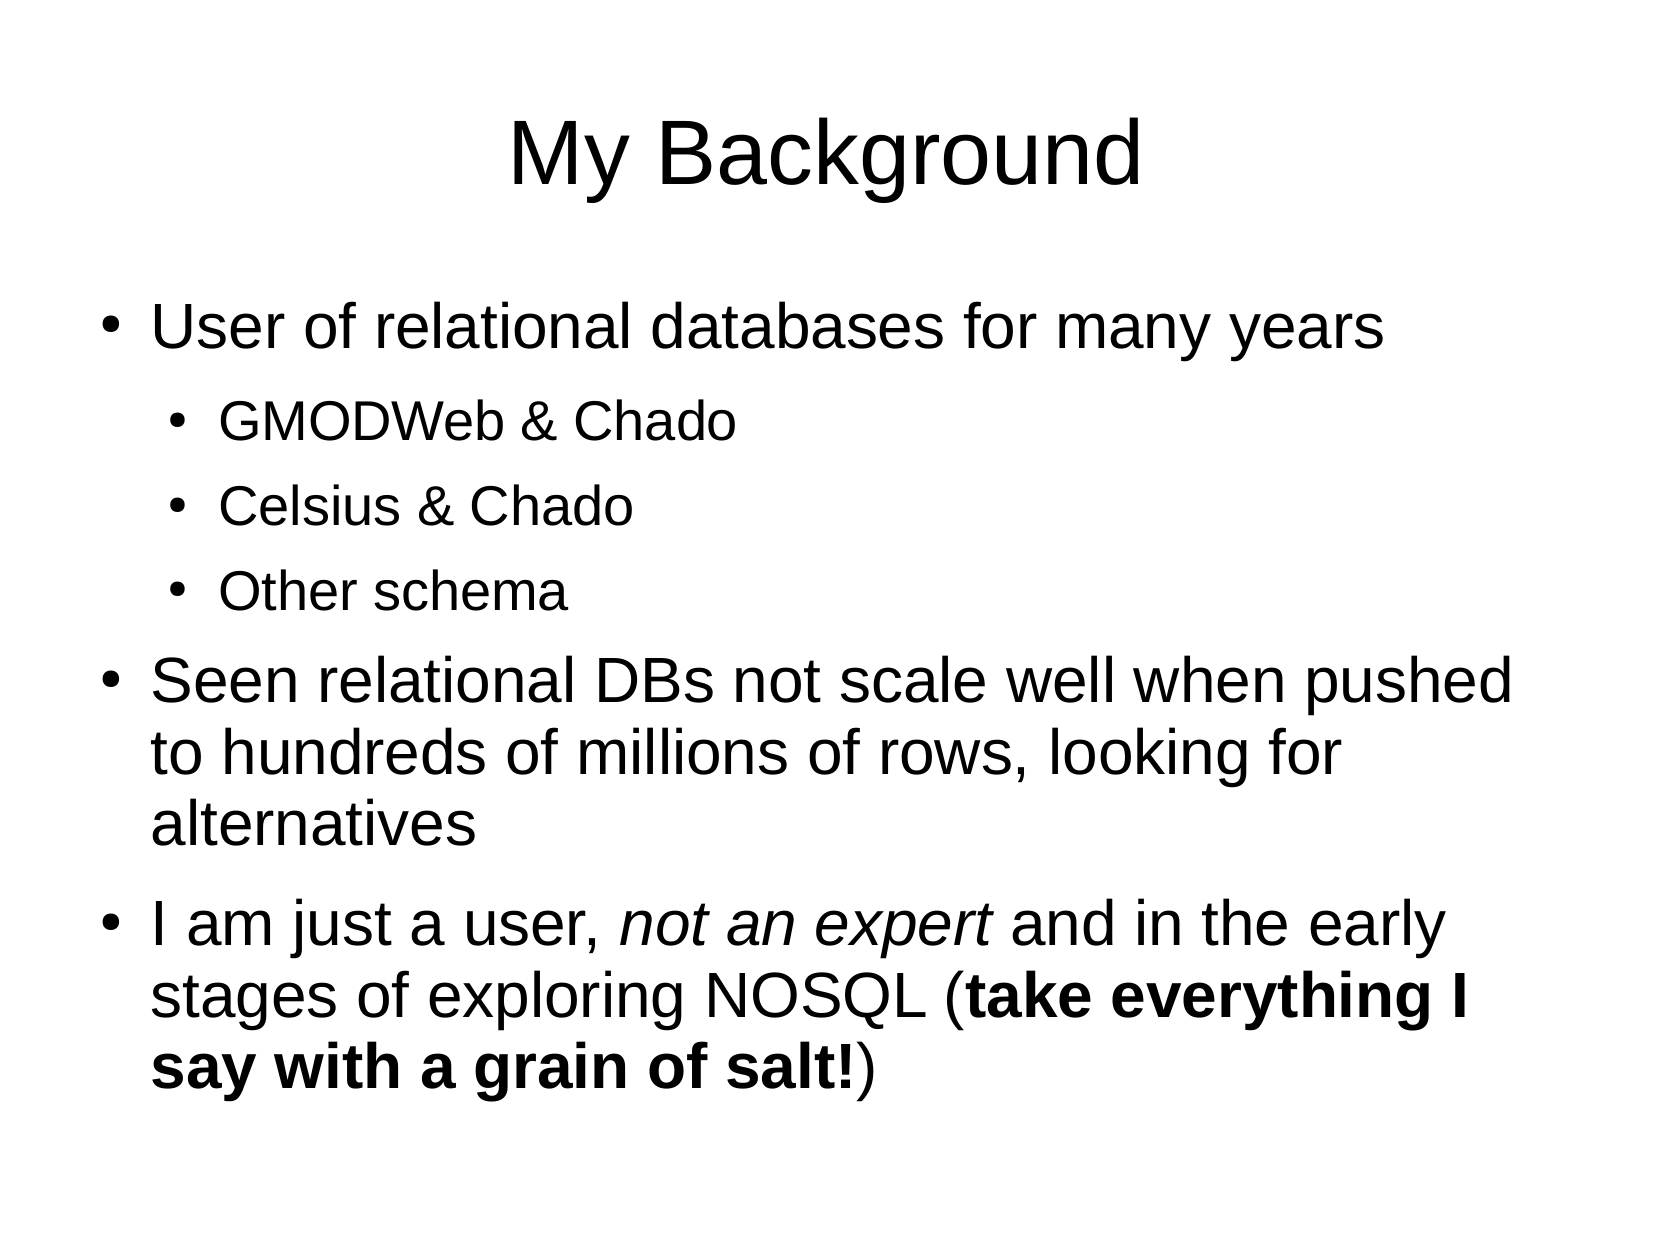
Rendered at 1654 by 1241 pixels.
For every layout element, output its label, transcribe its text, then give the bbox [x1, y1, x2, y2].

list User of relational databases for many years GMODWeb & Chado Celsius & Chado Other schema Seen relational DBs not scale well when pushed to hundreds of millions of rows, looking for alternatives I am just a user, not an expert and in the early stages of exploring NOSQL (take everything I say with a grain of salt!) [82, 290, 1571, 1109]
title My Background [82, 56, 1571, 250]
